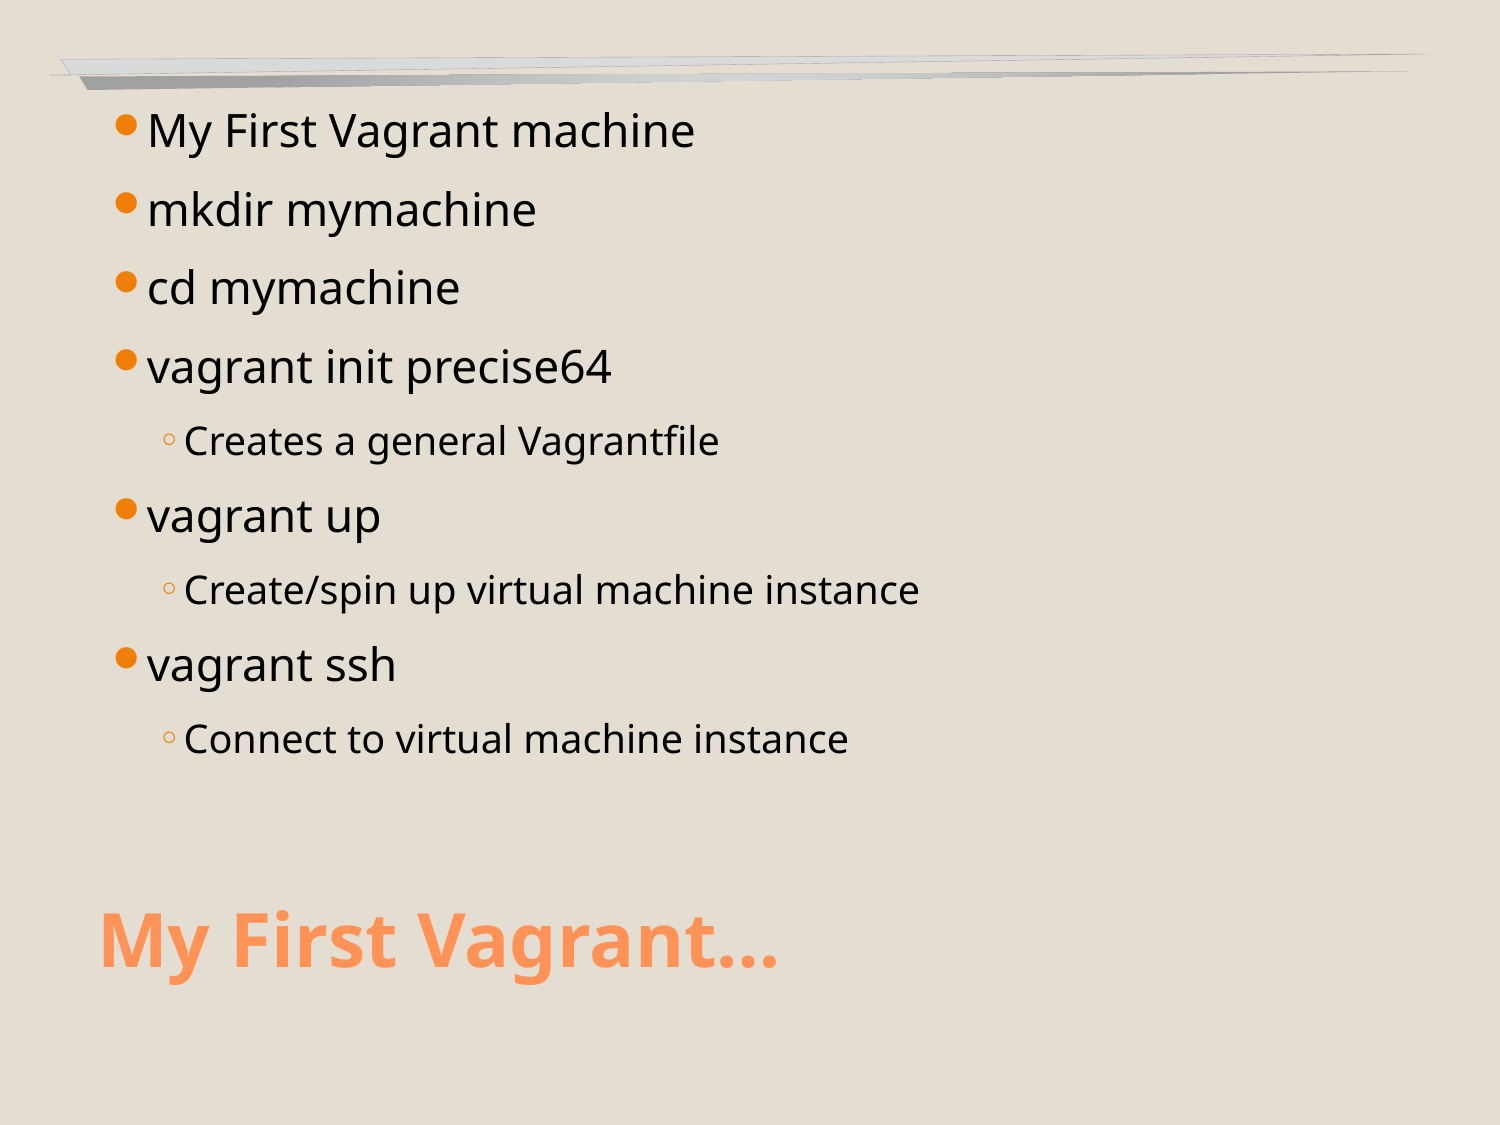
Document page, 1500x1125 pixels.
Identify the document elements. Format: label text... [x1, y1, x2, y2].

title My First Vagrant… [82, 817, 1425, 990]
list My First Vagrant machine mkdir mymachine cd mymachine vagrant init precise64 Creates a general Vagrantfile vagrant up Create/spin up virtual machine instance vagrant ssh Connect to virtual machine instance [82, 86, 1425, 774]
